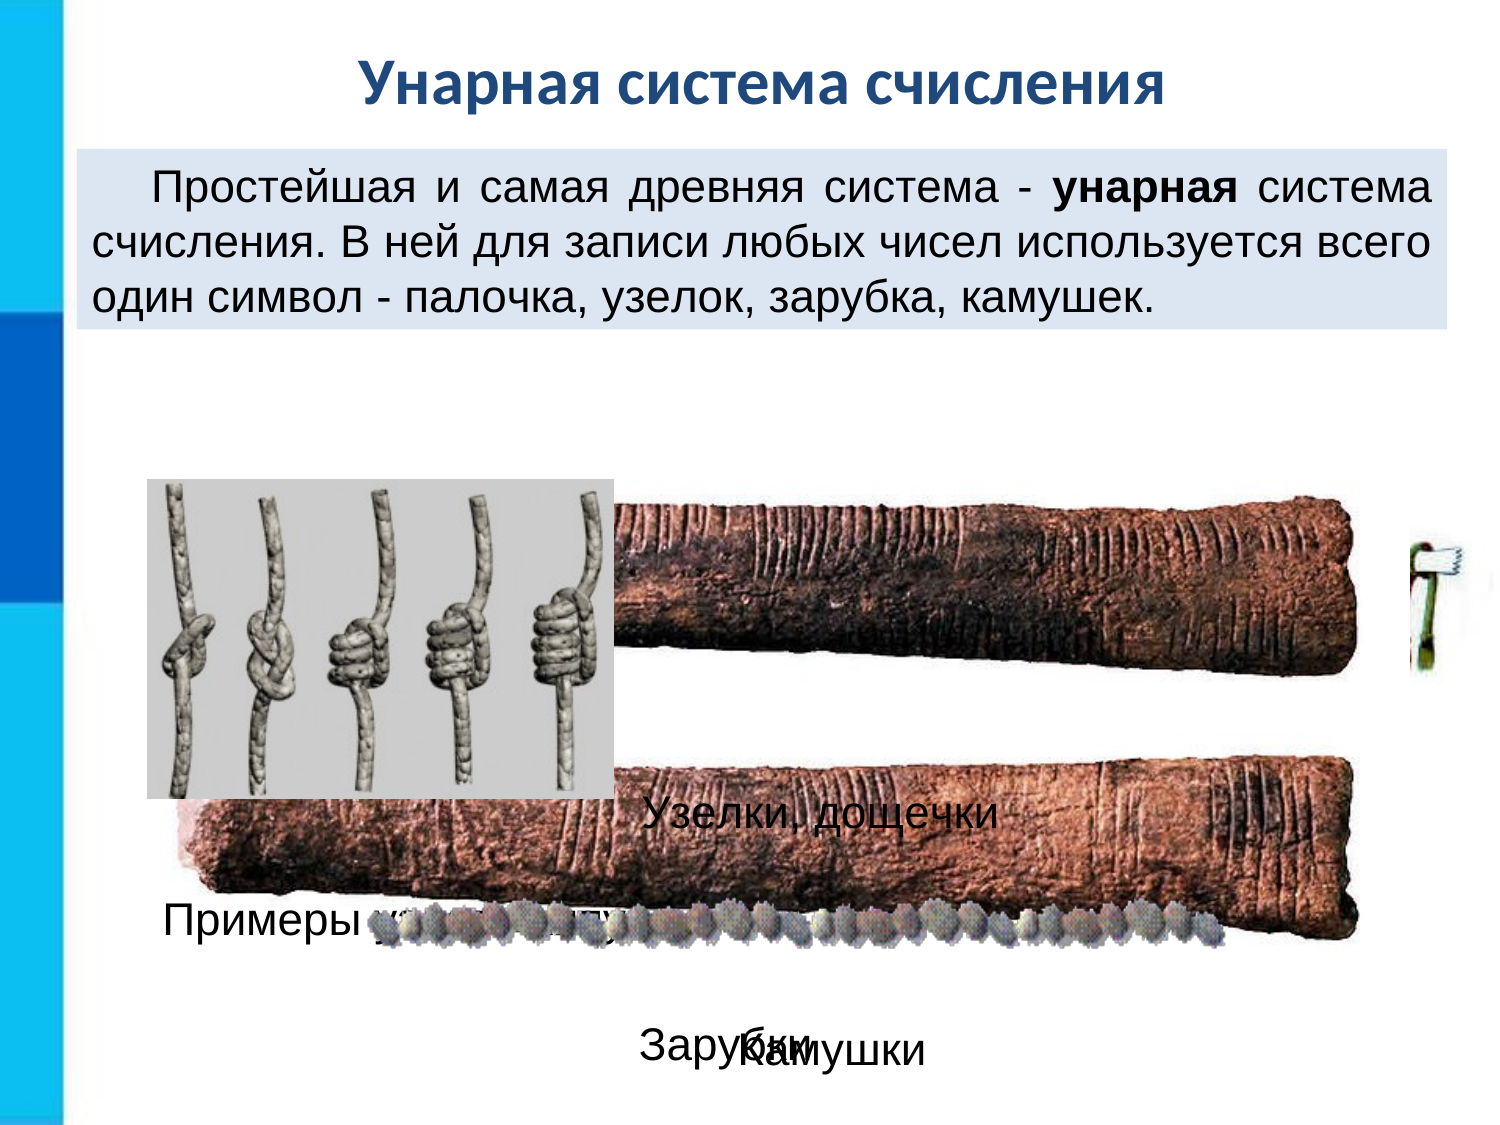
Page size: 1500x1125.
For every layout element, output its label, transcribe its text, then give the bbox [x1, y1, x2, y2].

text_box Камушки [466, 1011, 1211, 1082]
picture [0, 0, 1500, 1125]
text_box Зарубки [360, 1007, 1105, 1078]
text_box Узелки, дощечки [454, 775, 1199, 846]
text_box Примеры узлов «кипу» [88, 881, 727, 952]
text_box Простейшая и самая древняя система - унарная система счисления. В ней для записи любых чисел используется всего один символ - палочка, узелок, зарубка, камушек. [76, 148, 1448, 330]
text_box Унарная система счисления [76, 13, 1449, 144]
